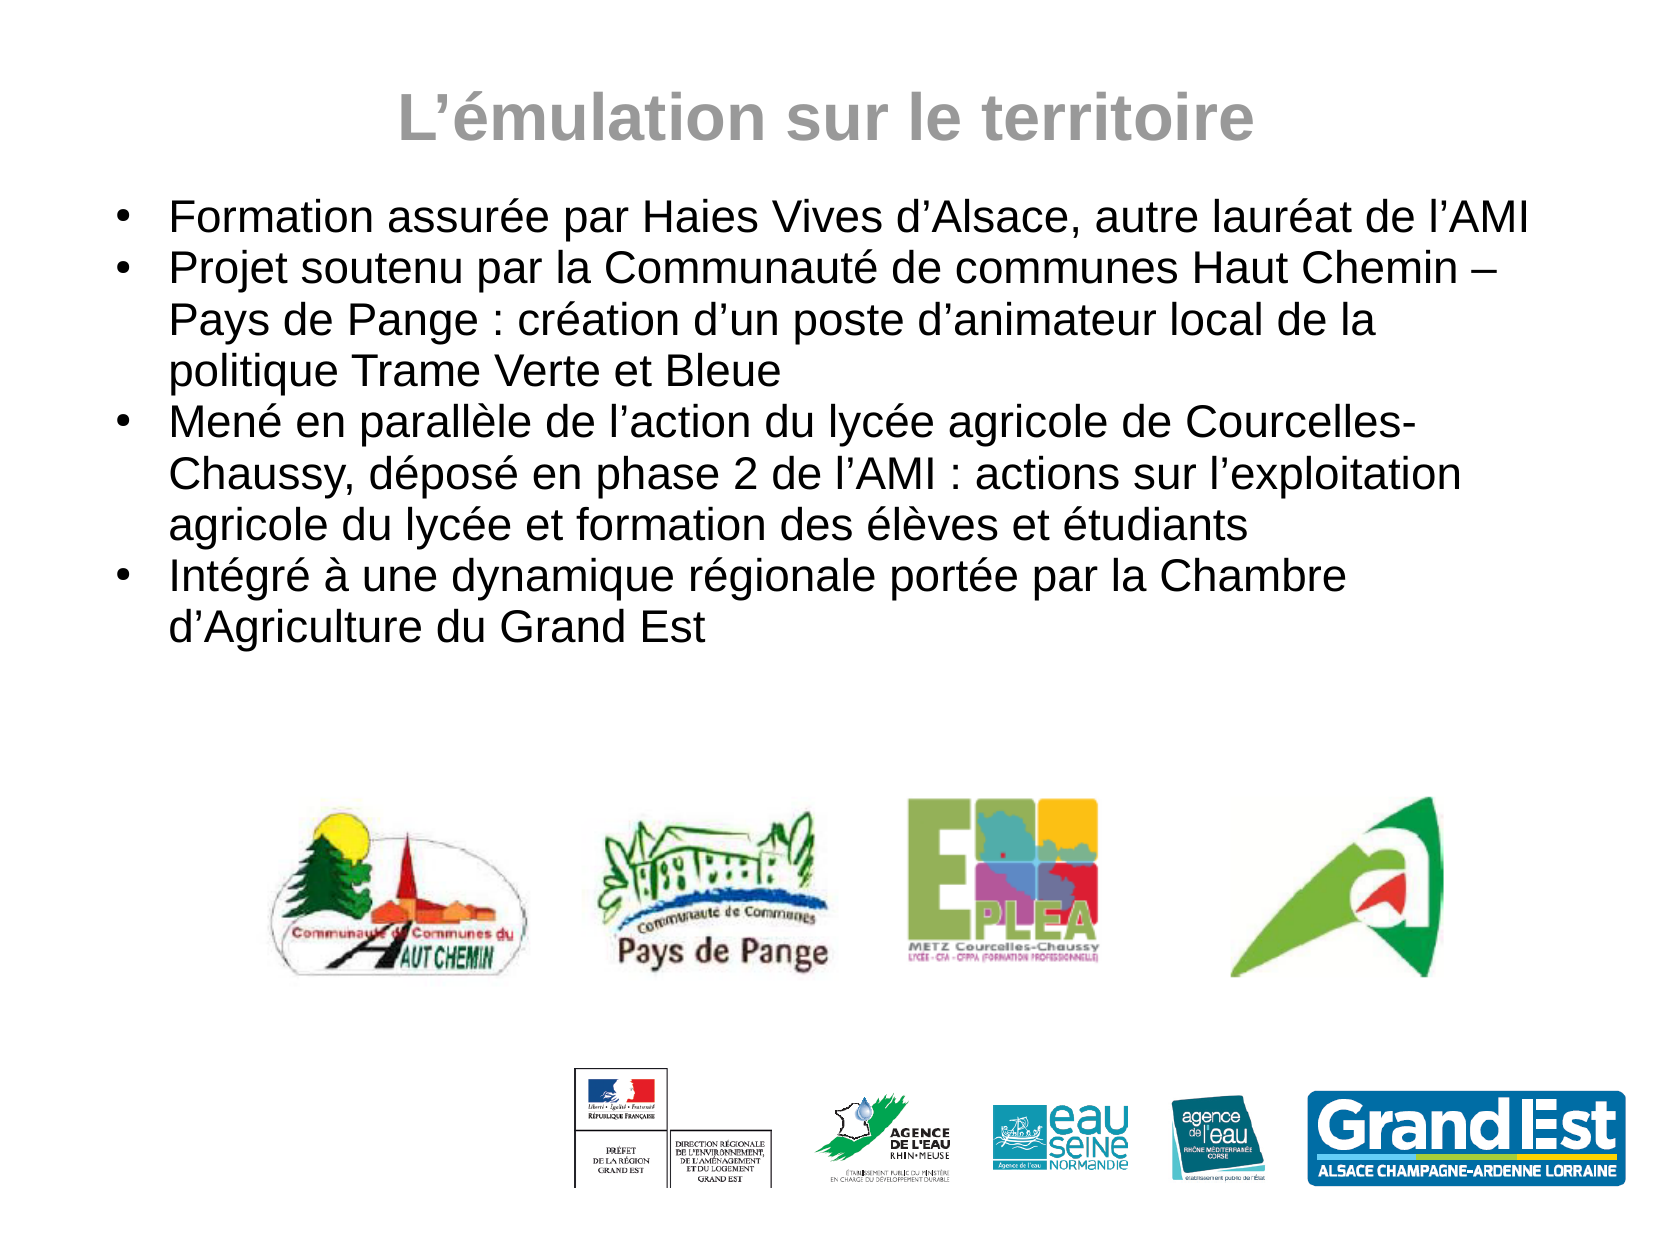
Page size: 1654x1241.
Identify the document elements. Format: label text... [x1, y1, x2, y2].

list Formation assurée par Haies Vives d’Alsace, autre lauréat de l’AMI Projet soutenu par la Communauté de communes Haut Chemin – Pays de Pange : création d’un poste d’animateur local de la politique Trame Verte et Bleue Mené en parallèle de l’action du lycée agricole de Courcelles-Chaussy, déposé en phase 2 de l’AMI : actions sur l’exploitation agricole du lycée et formation des élèves et étudiants Intégré à une dynamique régionale portée par la Chambre d’Agriculture du Grand Est [82, 183, 1548, 1003]
title L’émulation sur le territoire [82, 13, 1571, 222]
picture [188, 744, 1583, 1004]
picture [549, 1039, 1642, 1217]
